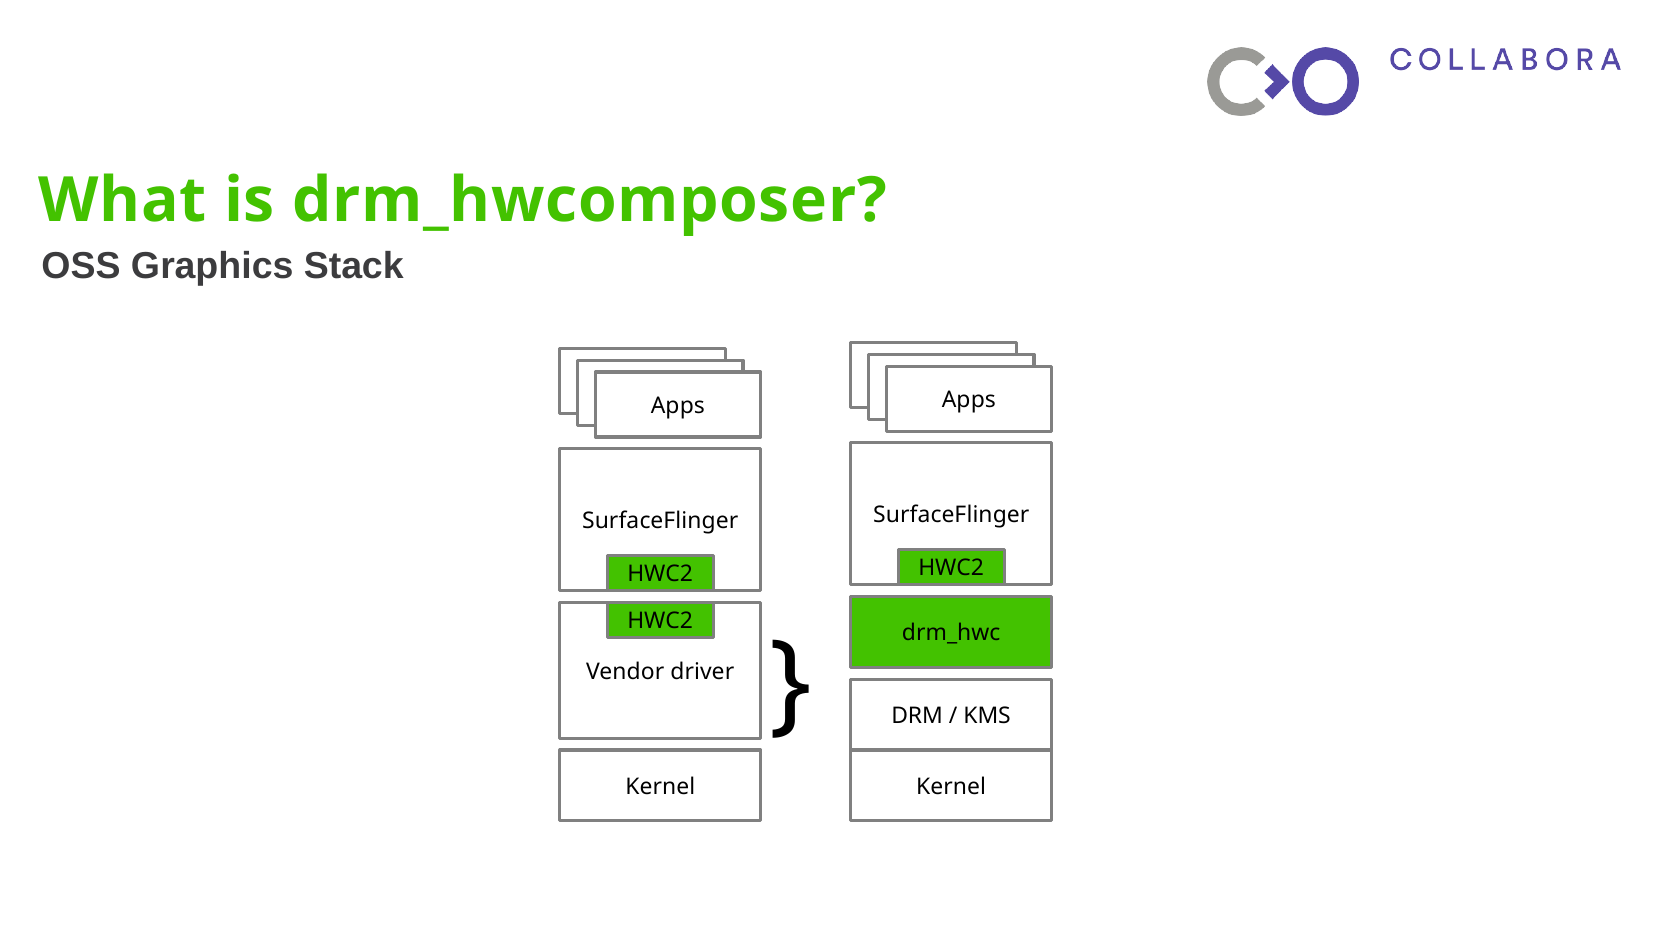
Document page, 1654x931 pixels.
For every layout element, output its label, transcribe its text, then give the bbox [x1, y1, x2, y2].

text_box [850, 342, 1034, 420]
title What is drm_hwcomposer? [38, 159, 1614, 216]
text_box Apps [886, 366, 1052, 432]
text_box HWC2 [607, 555, 714, 591]
text_box } [754, 592, 856, 739]
text_box HWC2 [898, 549, 1005, 585]
text_box [559, 348, 743, 426]
text_box Vendor driver [559, 602, 754, 739]
text_box HWC2 [607, 602, 714, 638]
text_box DRM / KMS [850, 679, 1052, 751]
text_box OSS Graphics Stack [41, 240, 1614, 290]
text_box Kernel [850, 751, 1052, 821]
picture [1207, 47, 1621, 116]
text_box Apps [595, 372, 761, 438]
text_box Kernel [559, 750, 761, 821]
text_box SurfaceFlinger [850, 442, 1052, 585]
text_box drm_hwc [856, 596, 1052, 668]
text_box SurfaceFlinger [559, 448, 761, 591]
